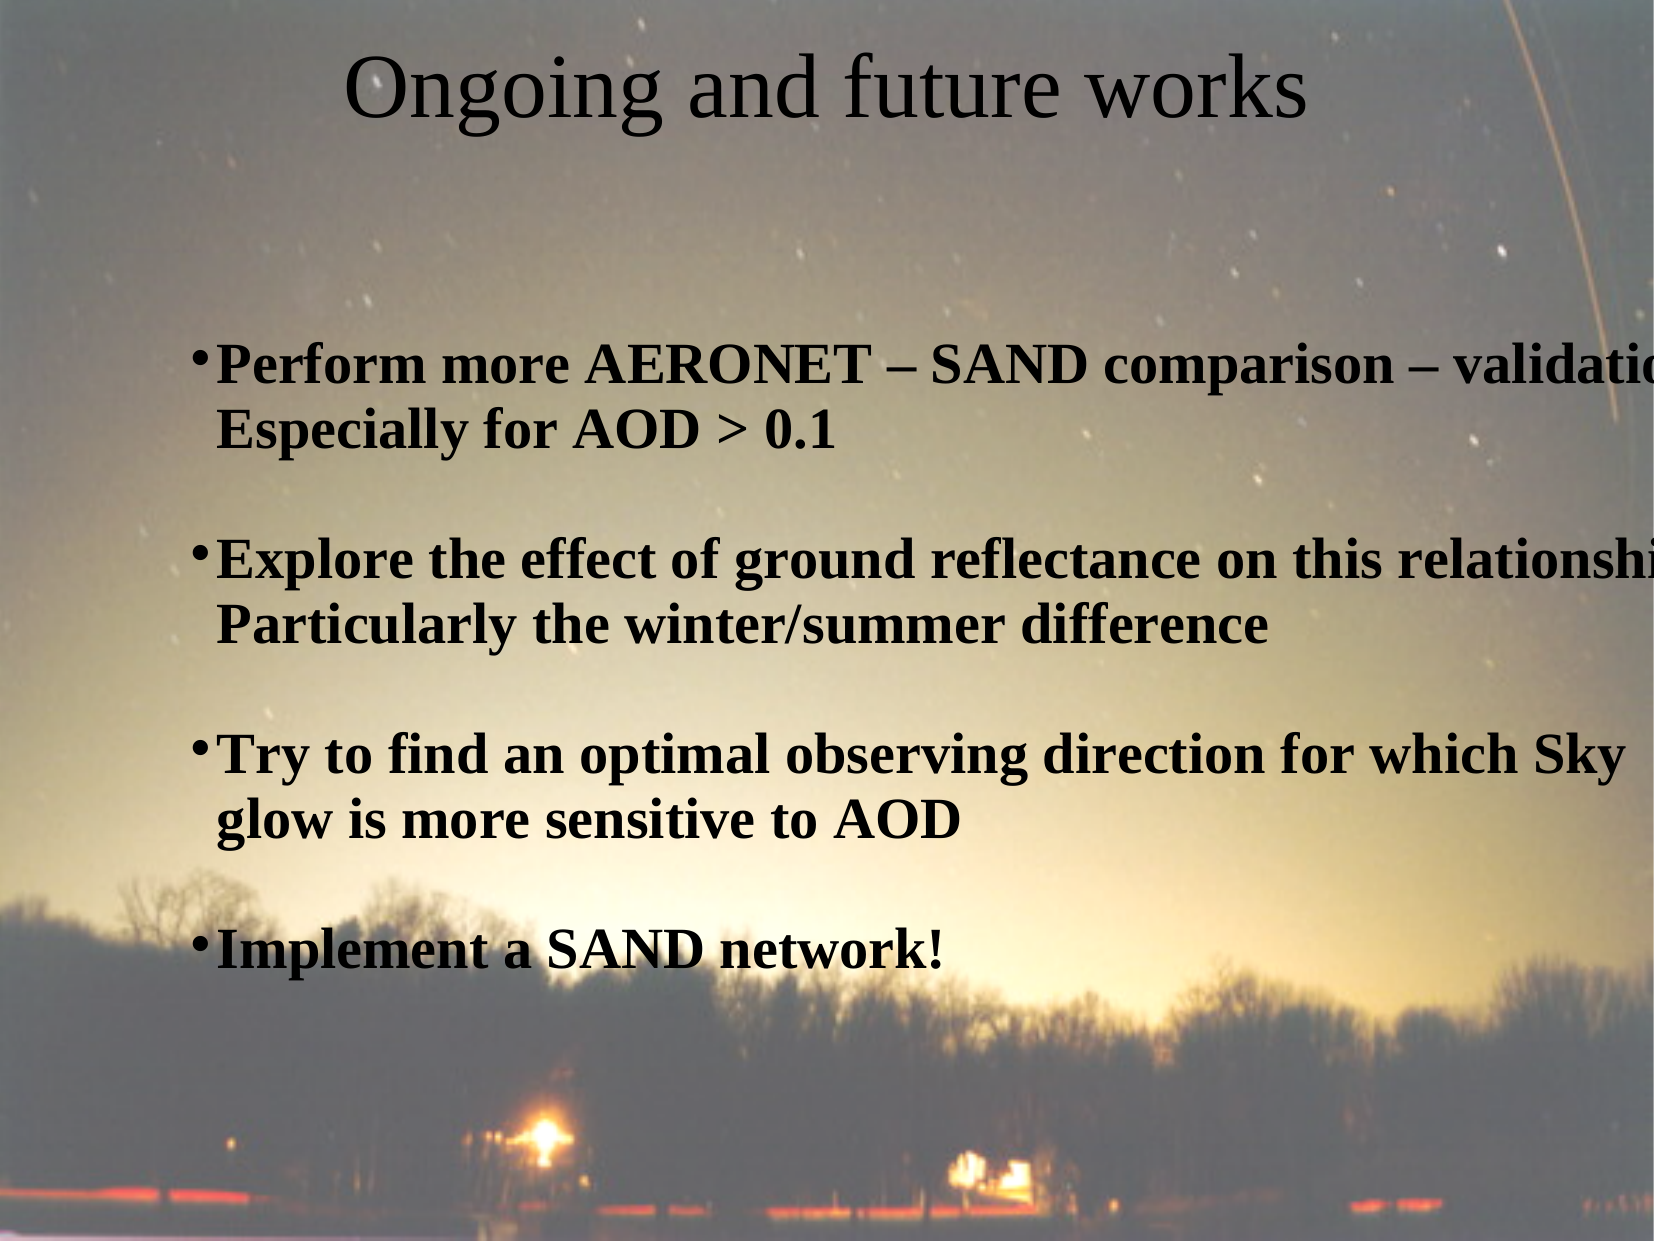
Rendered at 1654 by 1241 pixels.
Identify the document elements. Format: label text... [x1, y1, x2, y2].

title Ongoing and future works [121, 0, 1534, 190]
text_box Perform more AERONET – SAND comparison – validation Especially for AOD > 0.1 Explore the effect of ground reflectance on this relationship Particularly the winter/summer difference Try to find an optimal observing direction for which Sky glow is more sensitive to AOD Implement a SAND network! [190, 327, 1488, 991]
